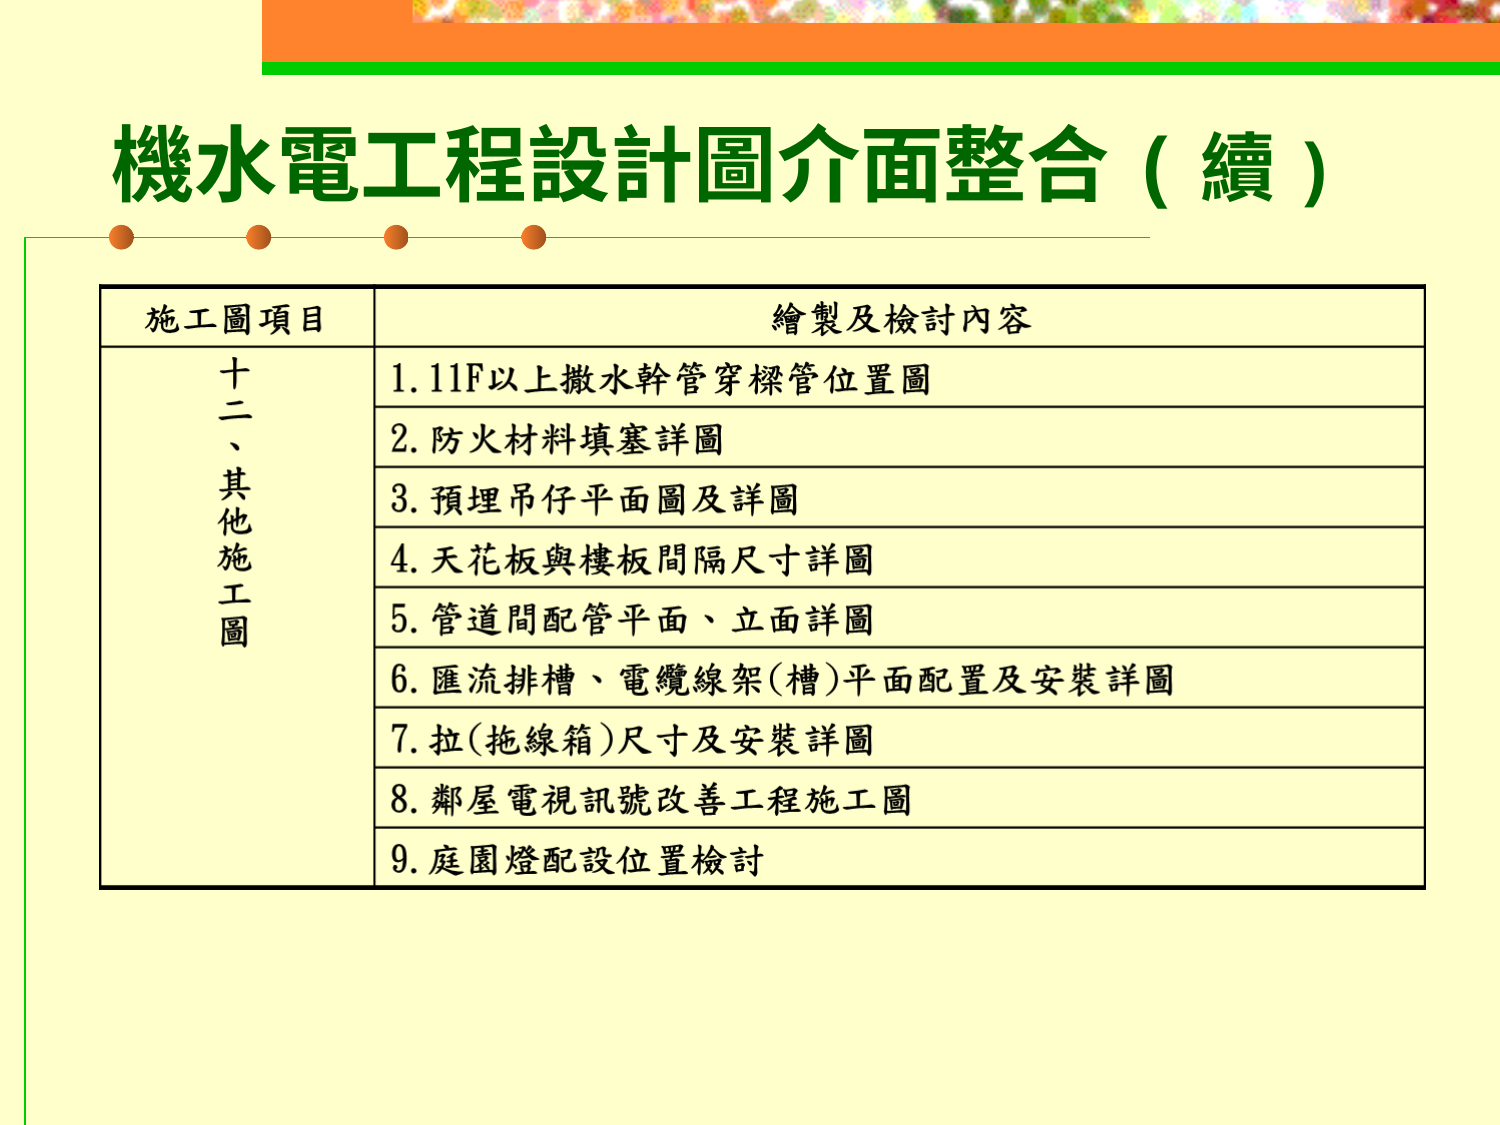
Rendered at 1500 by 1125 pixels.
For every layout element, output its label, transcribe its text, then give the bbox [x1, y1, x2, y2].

picture [99, 283, 1426, 905]
text_box 機水電工程設計圖介面整合(續) [88, 100, 1363, 225]
